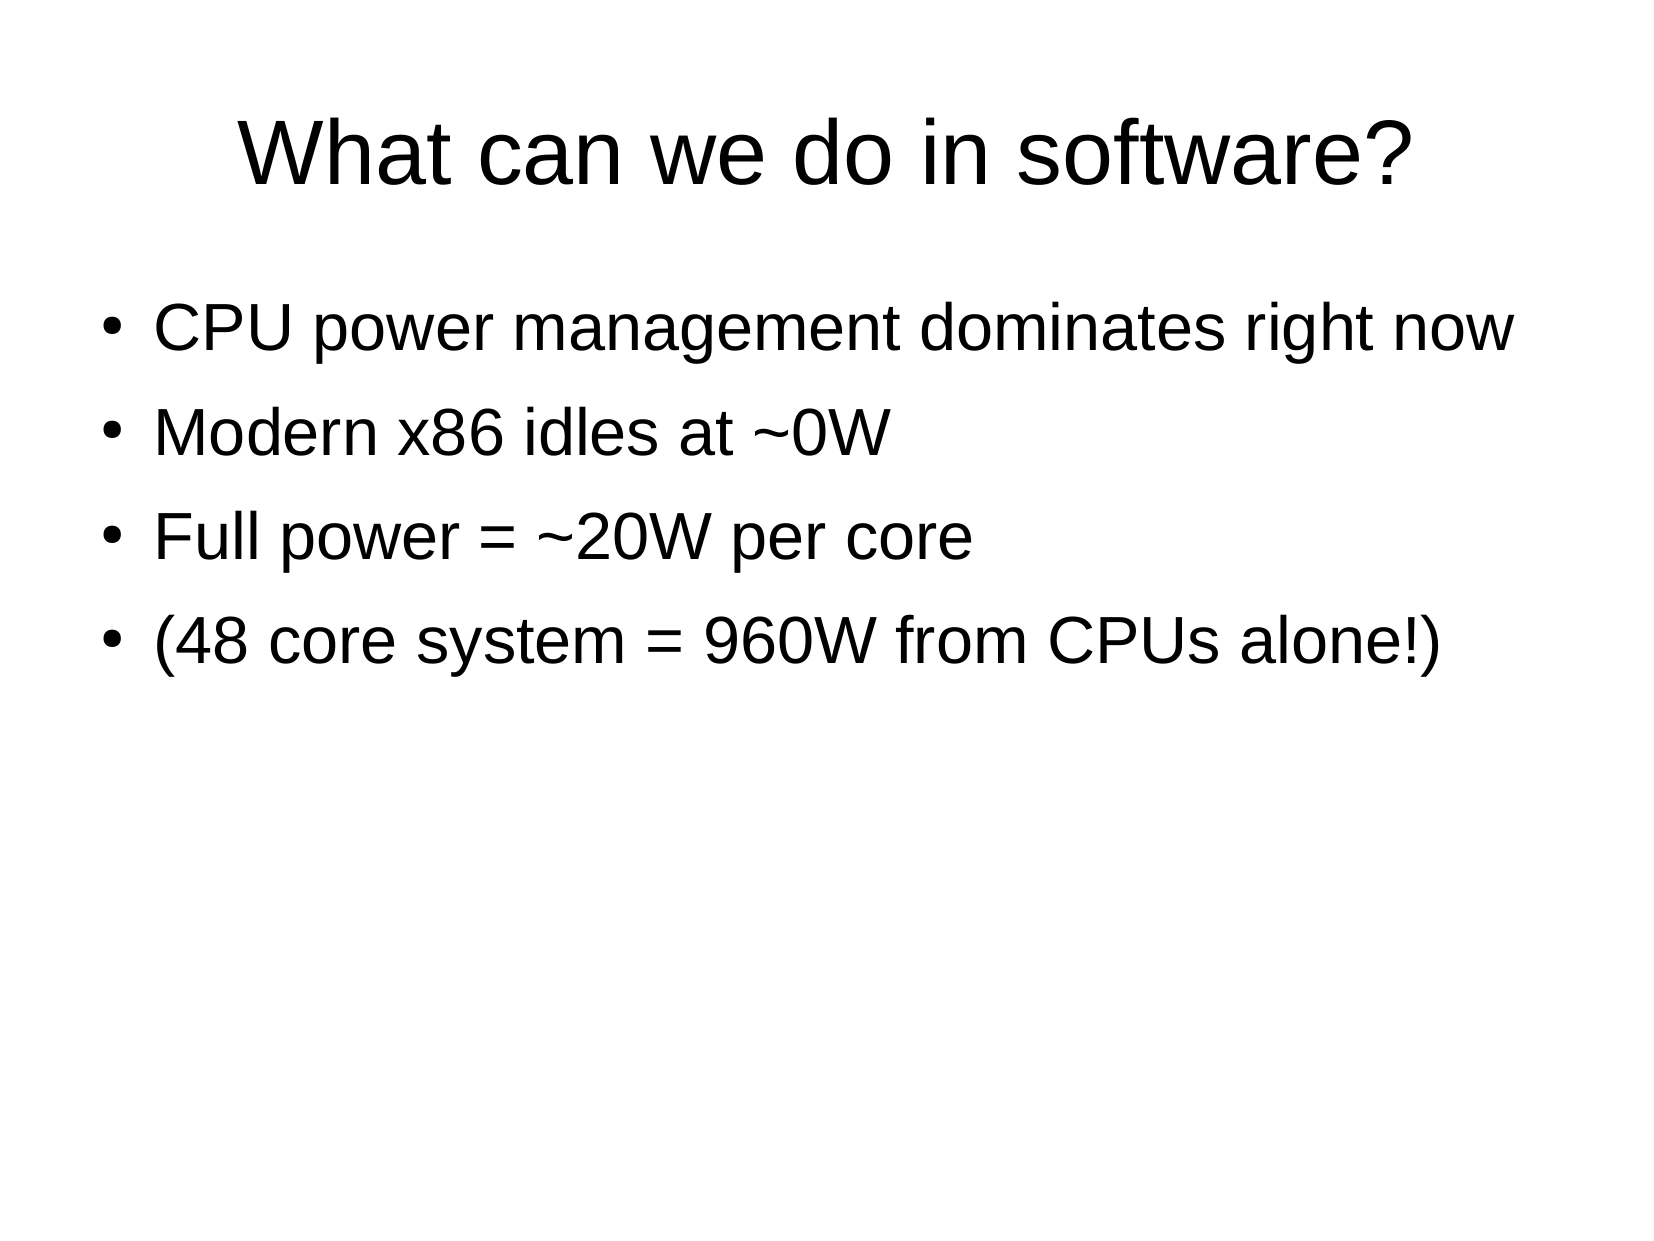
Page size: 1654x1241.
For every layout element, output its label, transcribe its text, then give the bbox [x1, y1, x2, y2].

title What can we do in software? [82, 49, 1571, 257]
list CPU power management dominates right now Modern x86 idles at ~0W Full power = ~20W per core (48 core system = 960W from CPUs alone!) [82, 290, 1571, 1109]
